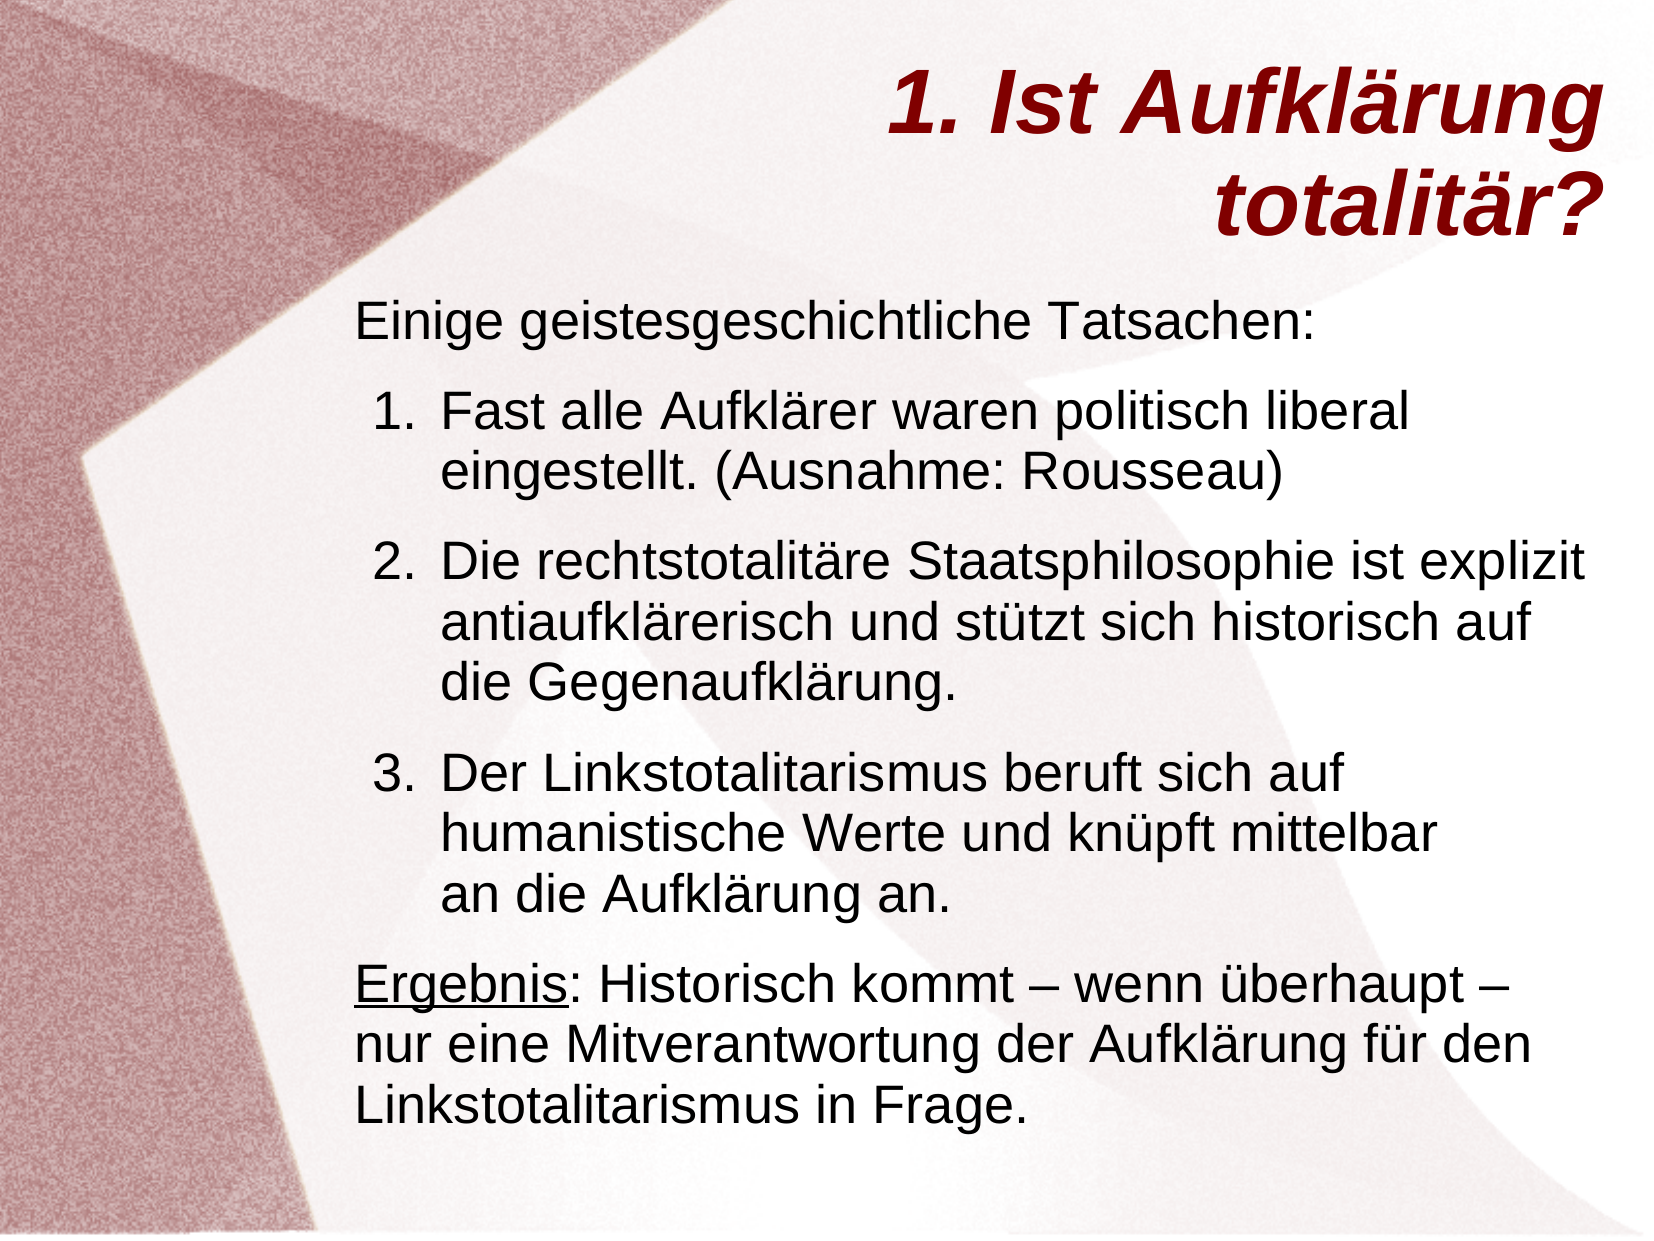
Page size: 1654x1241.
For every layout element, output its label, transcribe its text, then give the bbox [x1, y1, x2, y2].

list Einige geistesgeschichtliche Tatsachen: Fast alle Aufklärer waren politisch liberal eingestellt. (Ausnahme: Rousseau) Die rechtstotalitäre Staatsphilosophie ist explizit antiaufklärerisch und stützt sich historisch auf die Gegenaufklärung. Der Linkstotalitarismus beruft sich auf humanistische Werte und knüpft mittelbar an die Aufklärung an. Ergebnis: Historisch kommt – wenn überhaupt – nur eine Mitverantwortung der Aufklärung für den Linkstotalitarismus in Frage. [354, 290, 1601, 1135]
picture [0, 0, 1654, 1241]
title 1. Ist Aufklärung totalitär? [596, 50, 1607, 256]
